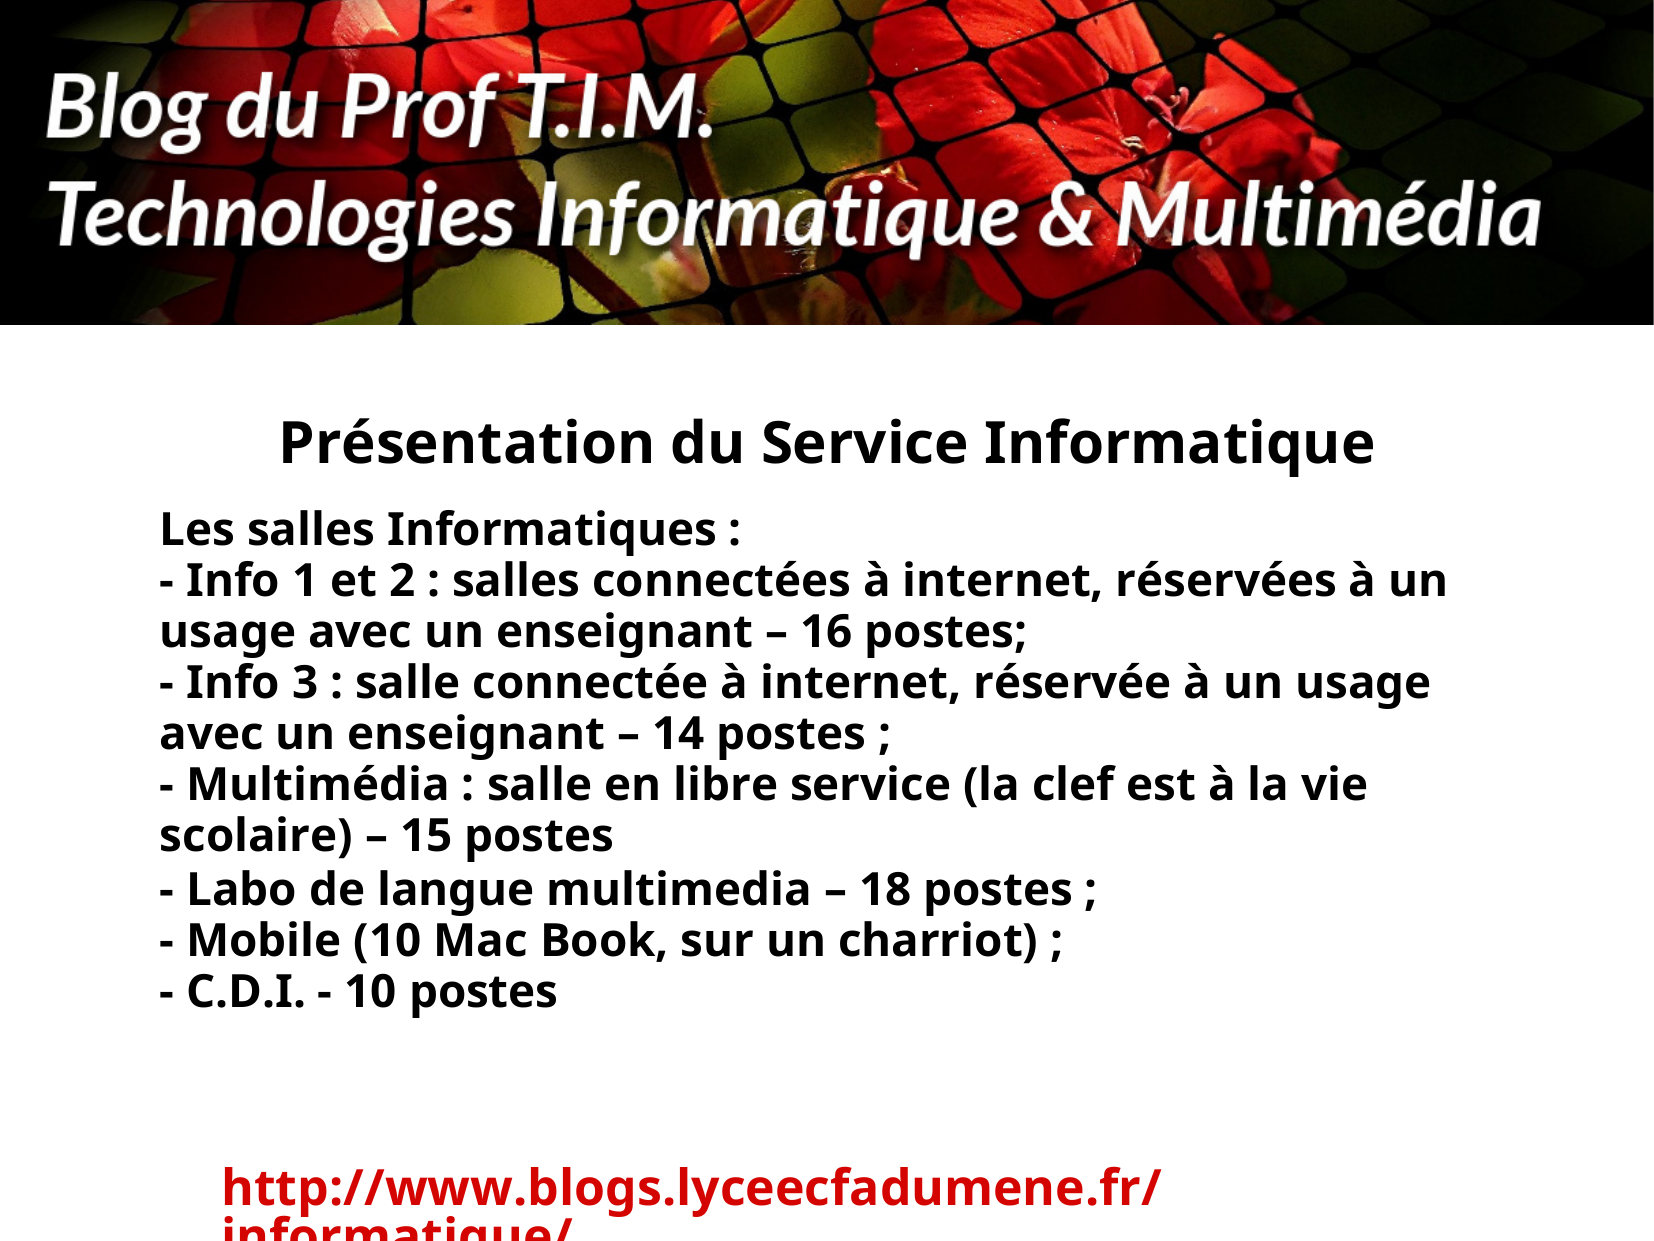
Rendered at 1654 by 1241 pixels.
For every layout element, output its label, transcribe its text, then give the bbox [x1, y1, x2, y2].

picture [0, 0, 1654, 325]
text_box - Labo de langue multimedia – 18 postes ; - Mobile (10 Mac Book, sur un charriot) ; - C.D.I. - 10 postes [159, 864, 1435, 1018]
text_box Les salles Informatiques : - Info 1 et 2 : salles connectées à internet, réservées à un usage avec un enseignant – 16 postes; - Info 3 : salle connectée à internet, réservée à un usage avec un enseignant – 14 postes ; - Multimédia : salle en libre service (la clef est à la vie scolaire) – 15 postes [159, 504, 1477, 862]
text_box Présentation du Service Informatique [39, 392, 1615, 475]
